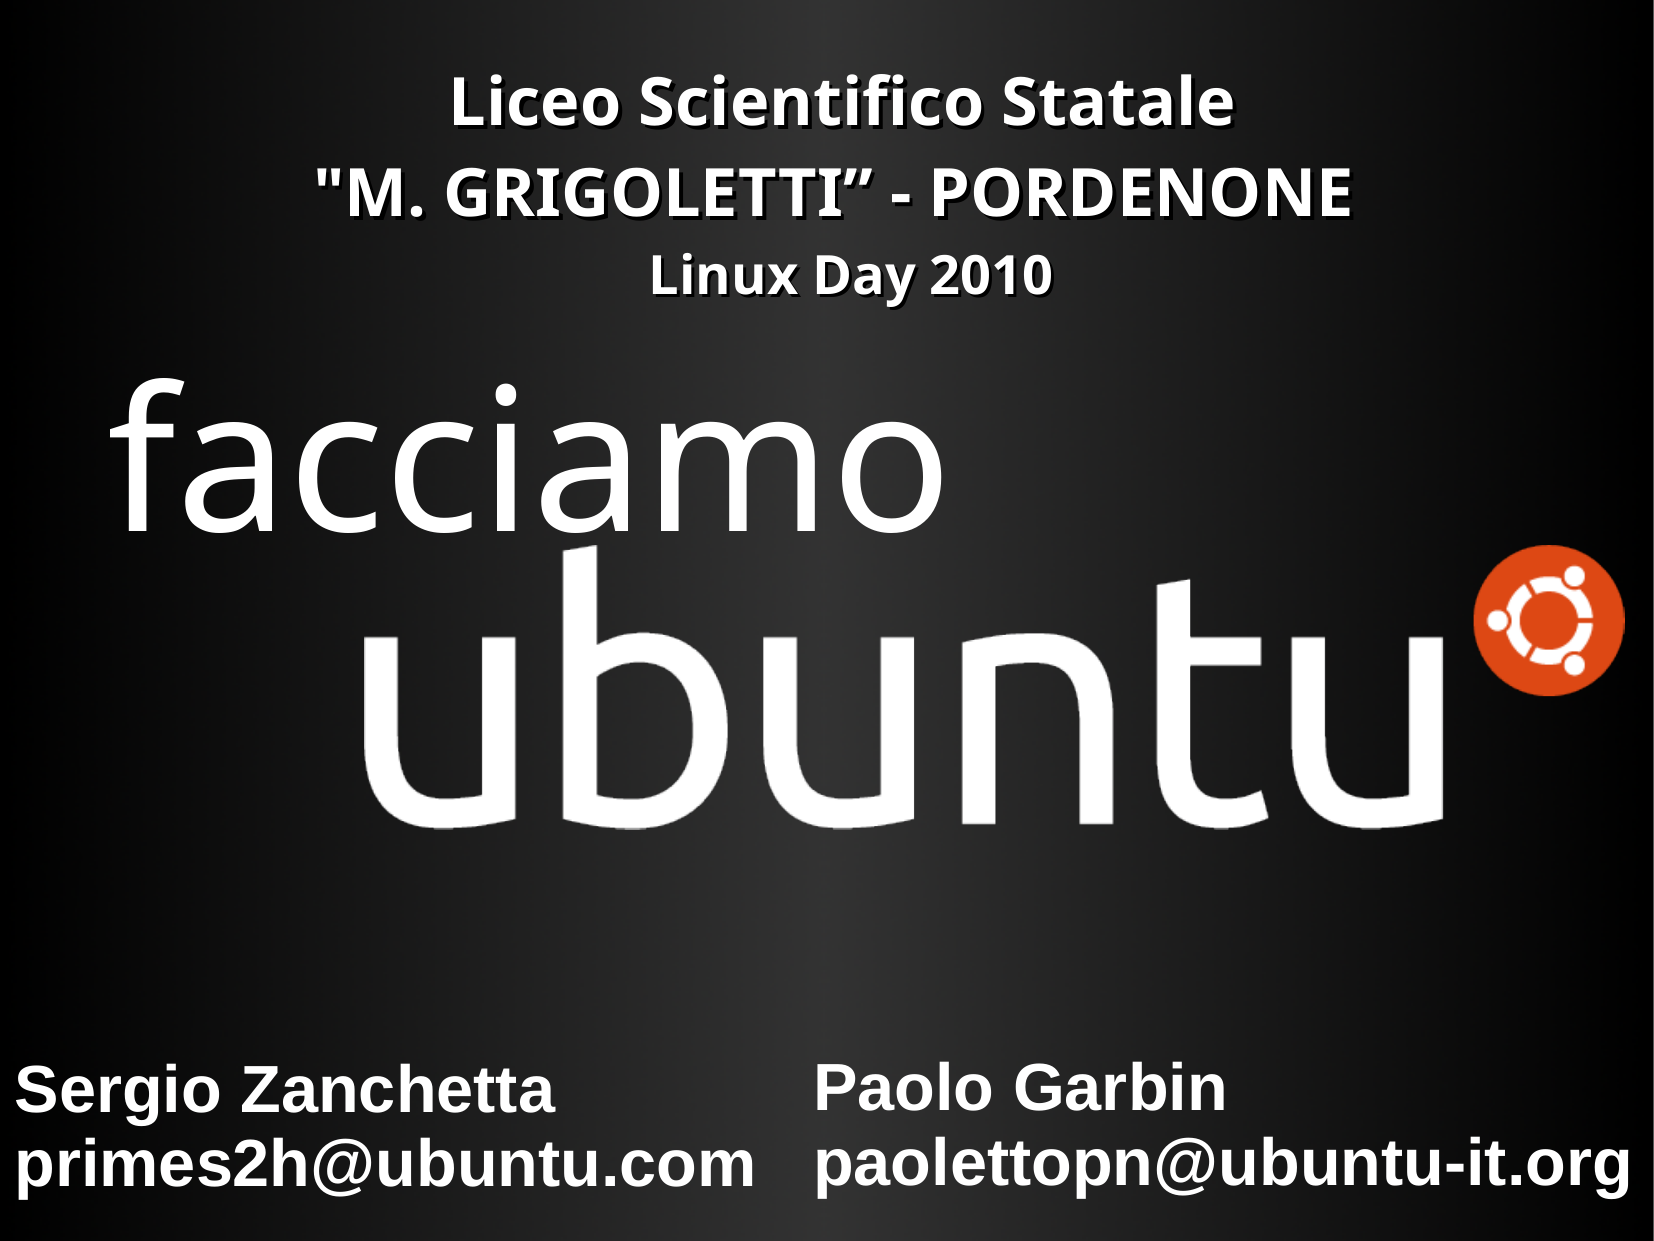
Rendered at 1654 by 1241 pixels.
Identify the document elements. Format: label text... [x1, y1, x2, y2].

picture [0, 0, 1654, 1241]
text_box Liceo Scientifico Statale "M. GRIGOLETTI” - PORDENONE Linux Day 2010 [298, 47, 1563, 281]
text_box Paolo Garbin paolettopn@ubuntu-it.org [798, 1042, 1654, 1207]
text_box Sergio Zanchetta primes2h@ubuntu.com [0, 1044, 777, 1209]
text_box facciamo [93, 310, 1031, 559]
